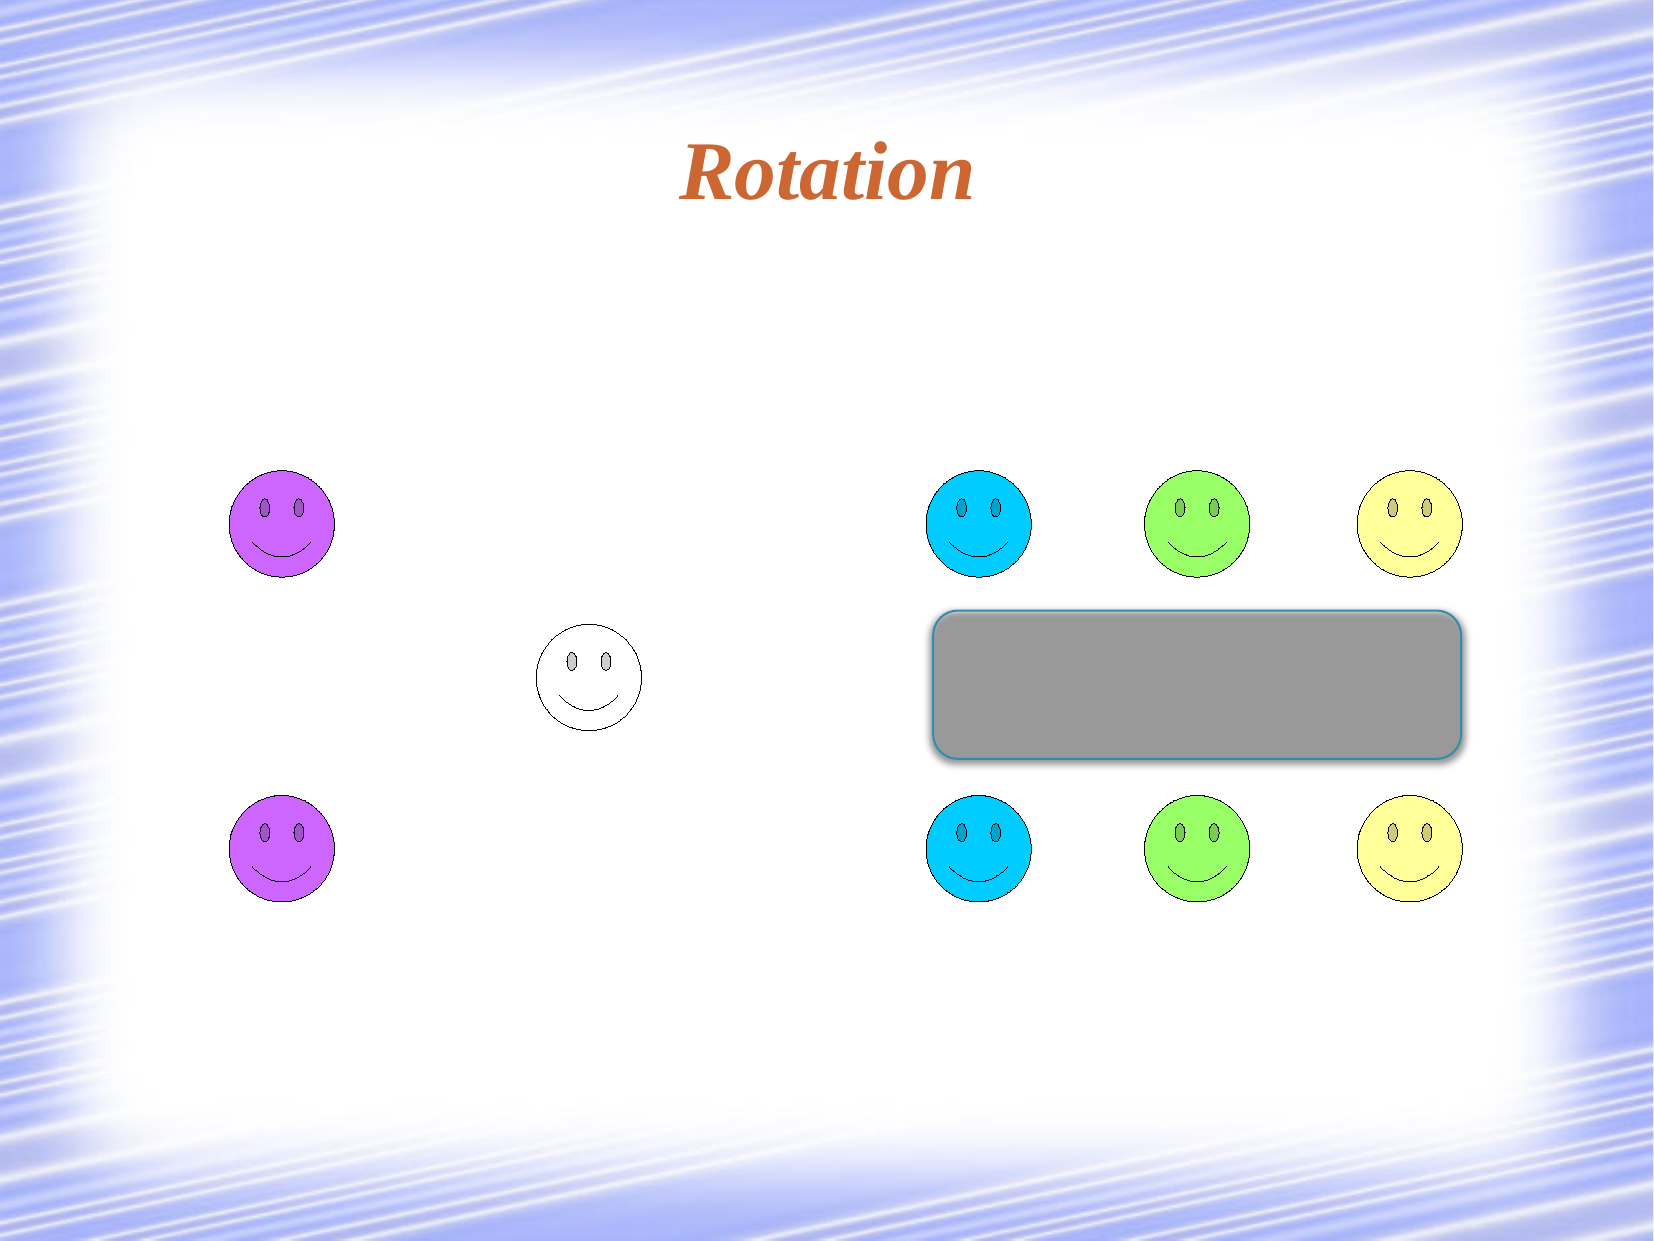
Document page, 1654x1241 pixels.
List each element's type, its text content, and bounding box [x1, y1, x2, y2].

text_box [1144, 470, 1250, 578]
picture [0, 0, 1654, 1241]
text_box [536, 624, 642, 731]
text_box [926, 470, 1032, 578]
text_box [1357, 470, 1463, 578]
text_box [1357, 795, 1463, 902]
title Rotation [121, 67, 1534, 275]
text_box [229, 470, 335, 578]
text_box [1144, 795, 1250, 902]
text_box [229, 795, 335, 902]
text_box [926, 795, 1032, 902]
